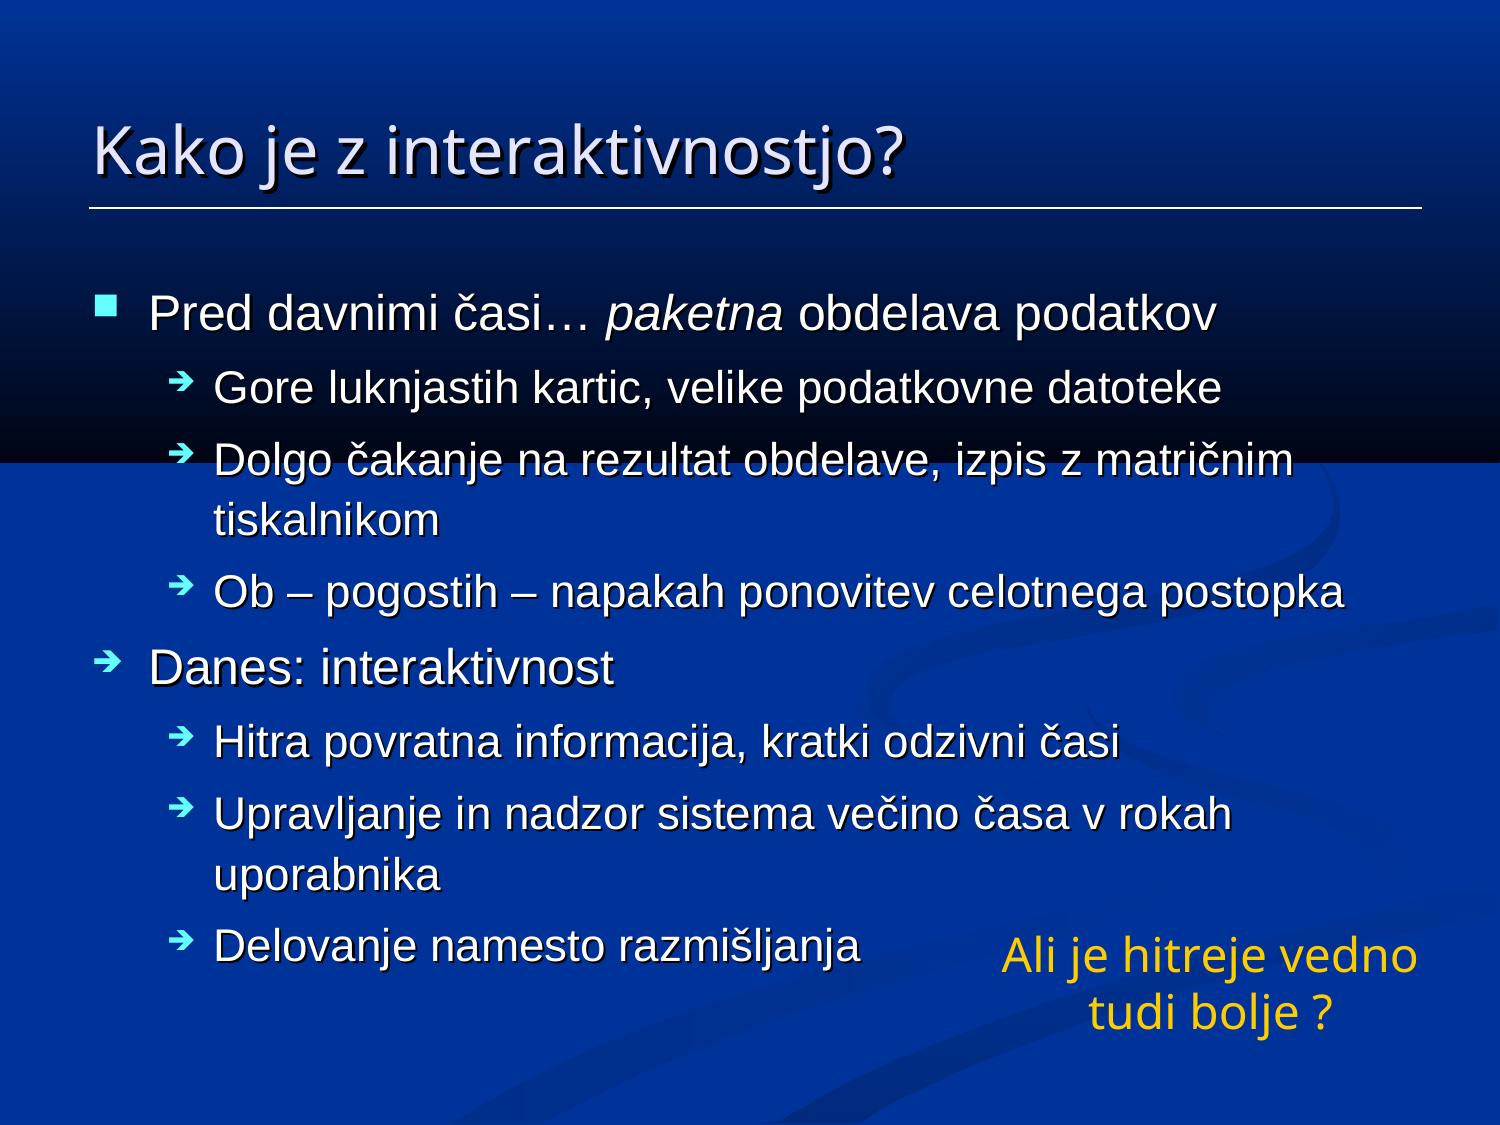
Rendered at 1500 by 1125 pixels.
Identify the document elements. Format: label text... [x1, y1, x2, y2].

list Pred davnimi časi… paketna obdelava podatkov Gore luknjastih kartic, velike podatkovne datoteke Dolgo čakanje na rezultat obdelave, izpis z matričnim tiskalnikom Ob – pogostih – napakah ponovitev celotnega postopka Danes: interaktivnost Hitra povratna informacija, kratki odzivni časi Upravljanje in nadzor sistema večino časa v rokah uporabnika Delovanje namesto razmišljanja [76, 267, 1430, 1083]
text_box Kako je z interaktivnostjo? [76, 54, 1352, 242]
text_box Ali je hitreje vedno tudi bolje ? [986, 916, 1436, 1048]
